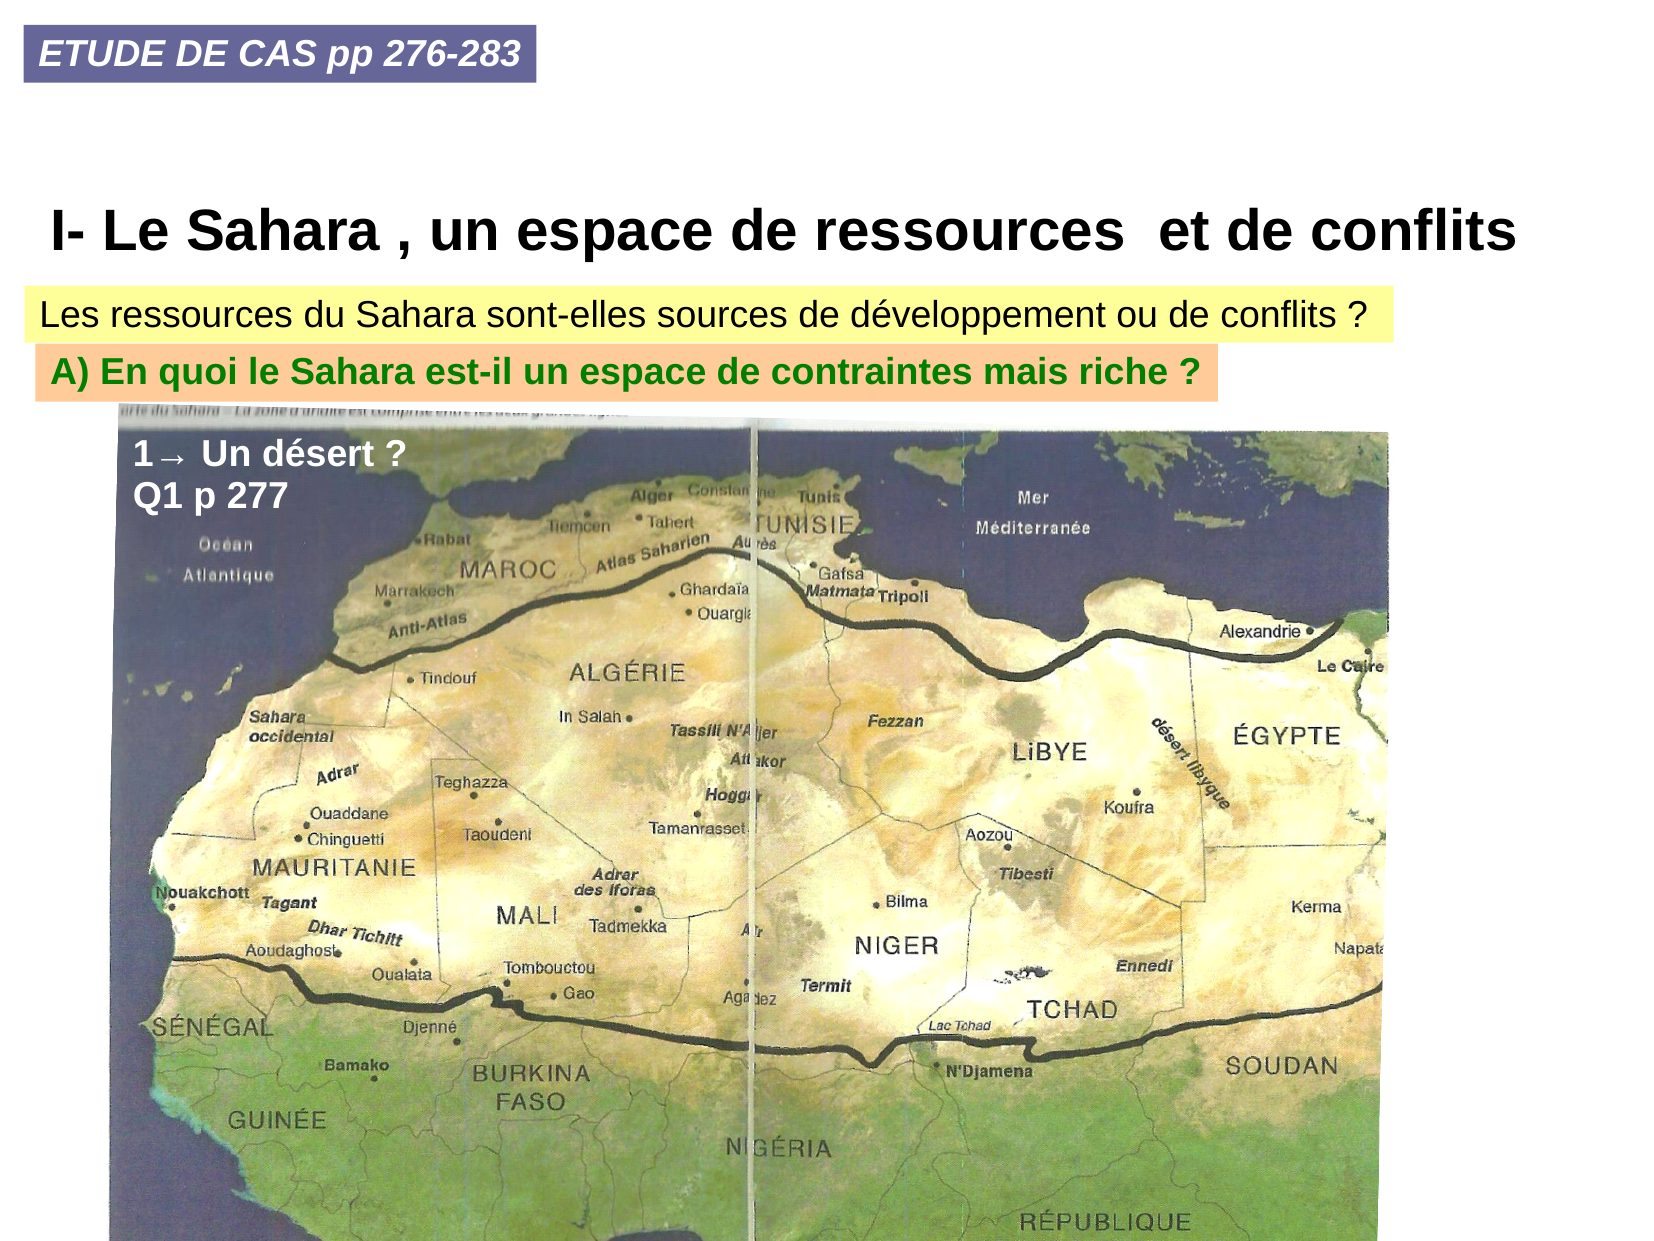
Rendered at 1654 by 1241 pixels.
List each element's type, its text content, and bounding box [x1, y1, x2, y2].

text_box Les ressources du Sahara sont-elles sources de développement ou de conflits ? [24, 285, 1394, 343]
text_box A) En quoi le Sahara est-il un espace de contraintes mais riche ? [35, 343, 1217, 402]
picture [99, 402, 1394, 1241]
text_box 1→ Un désert ? Q1 p 277 [118, 425, 434, 527]
text_box I- Le Sahara , un espace de ressources et de conflits [35, 190, 1535, 272]
text_box ETUDE DE CAS pp 276-283 [23, 24, 537, 83]
